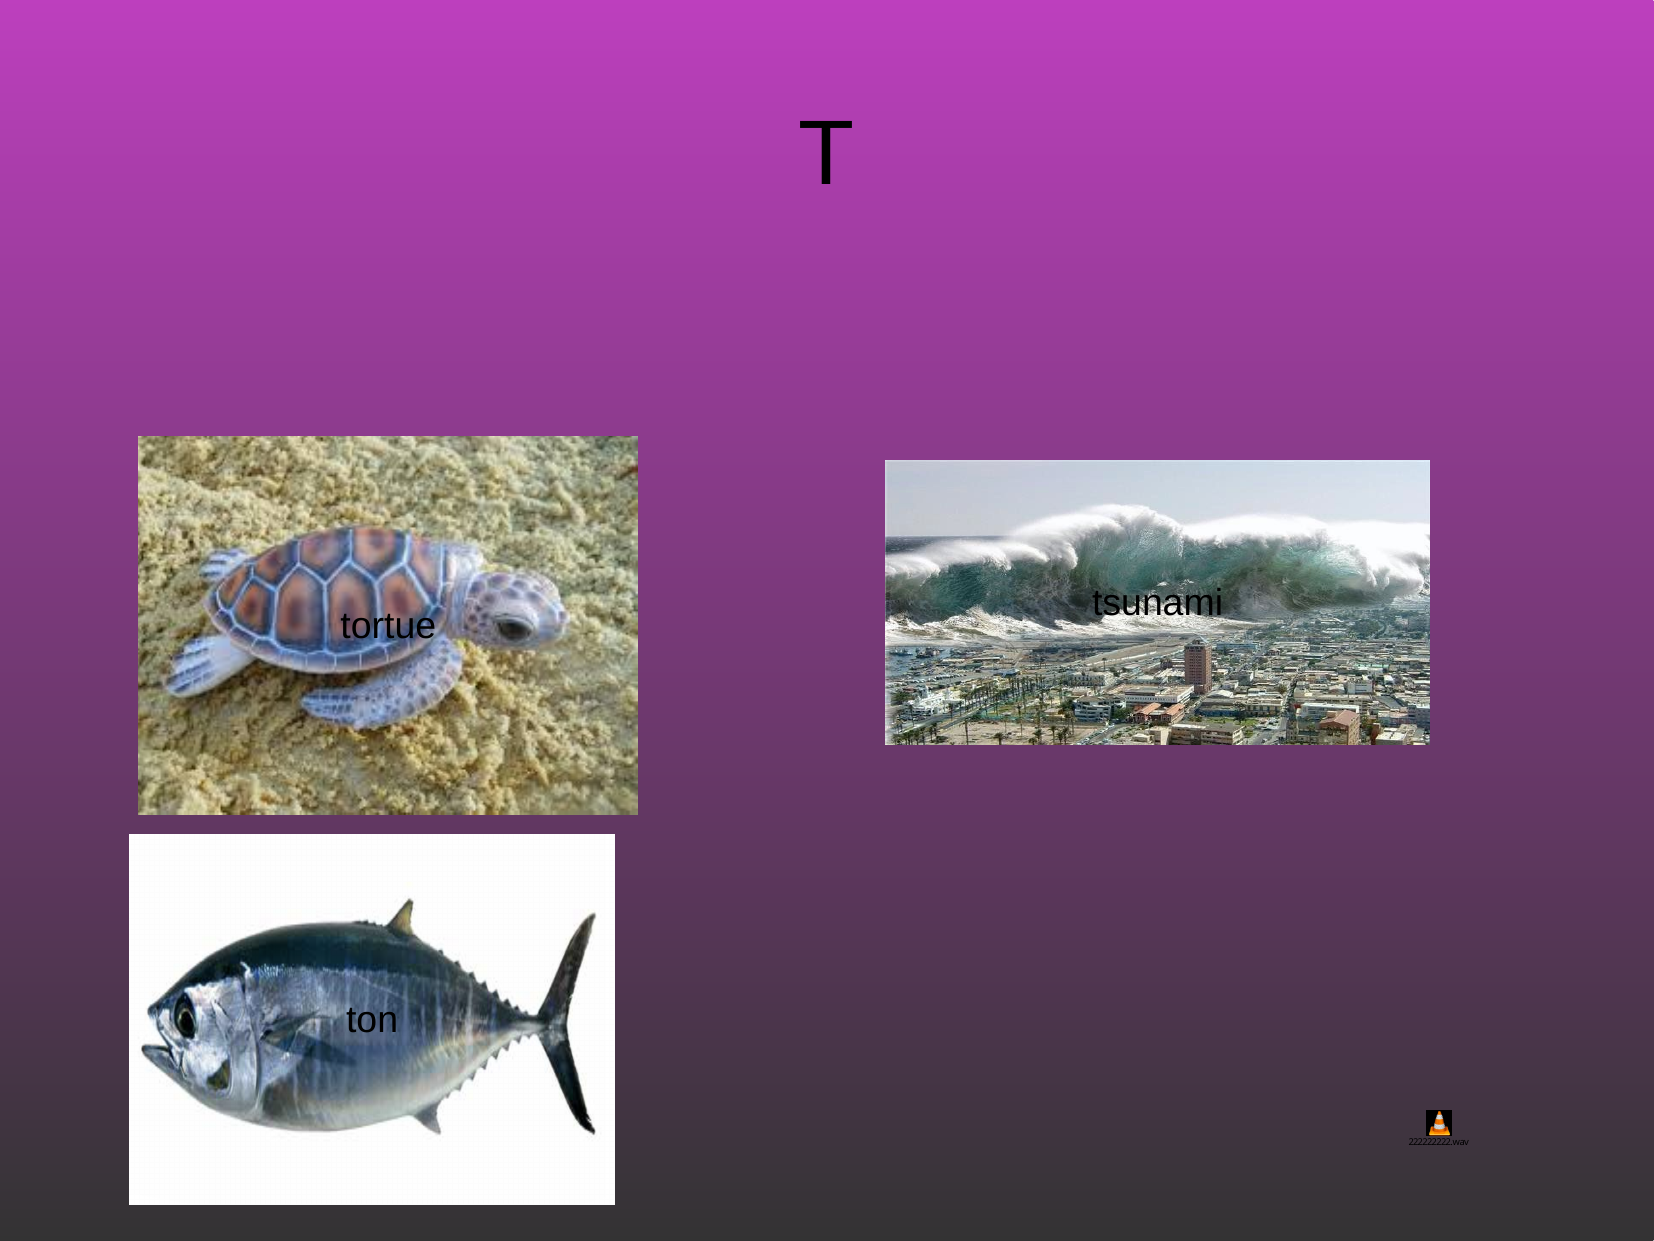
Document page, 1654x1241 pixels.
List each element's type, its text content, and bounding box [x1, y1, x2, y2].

picture [138, 436, 638, 815]
title T [82, 49, 1571, 257]
chart [1400, 1110, 1477, 1152]
picture [129, 834, 615, 1205]
picture [885, 460, 1430, 745]
